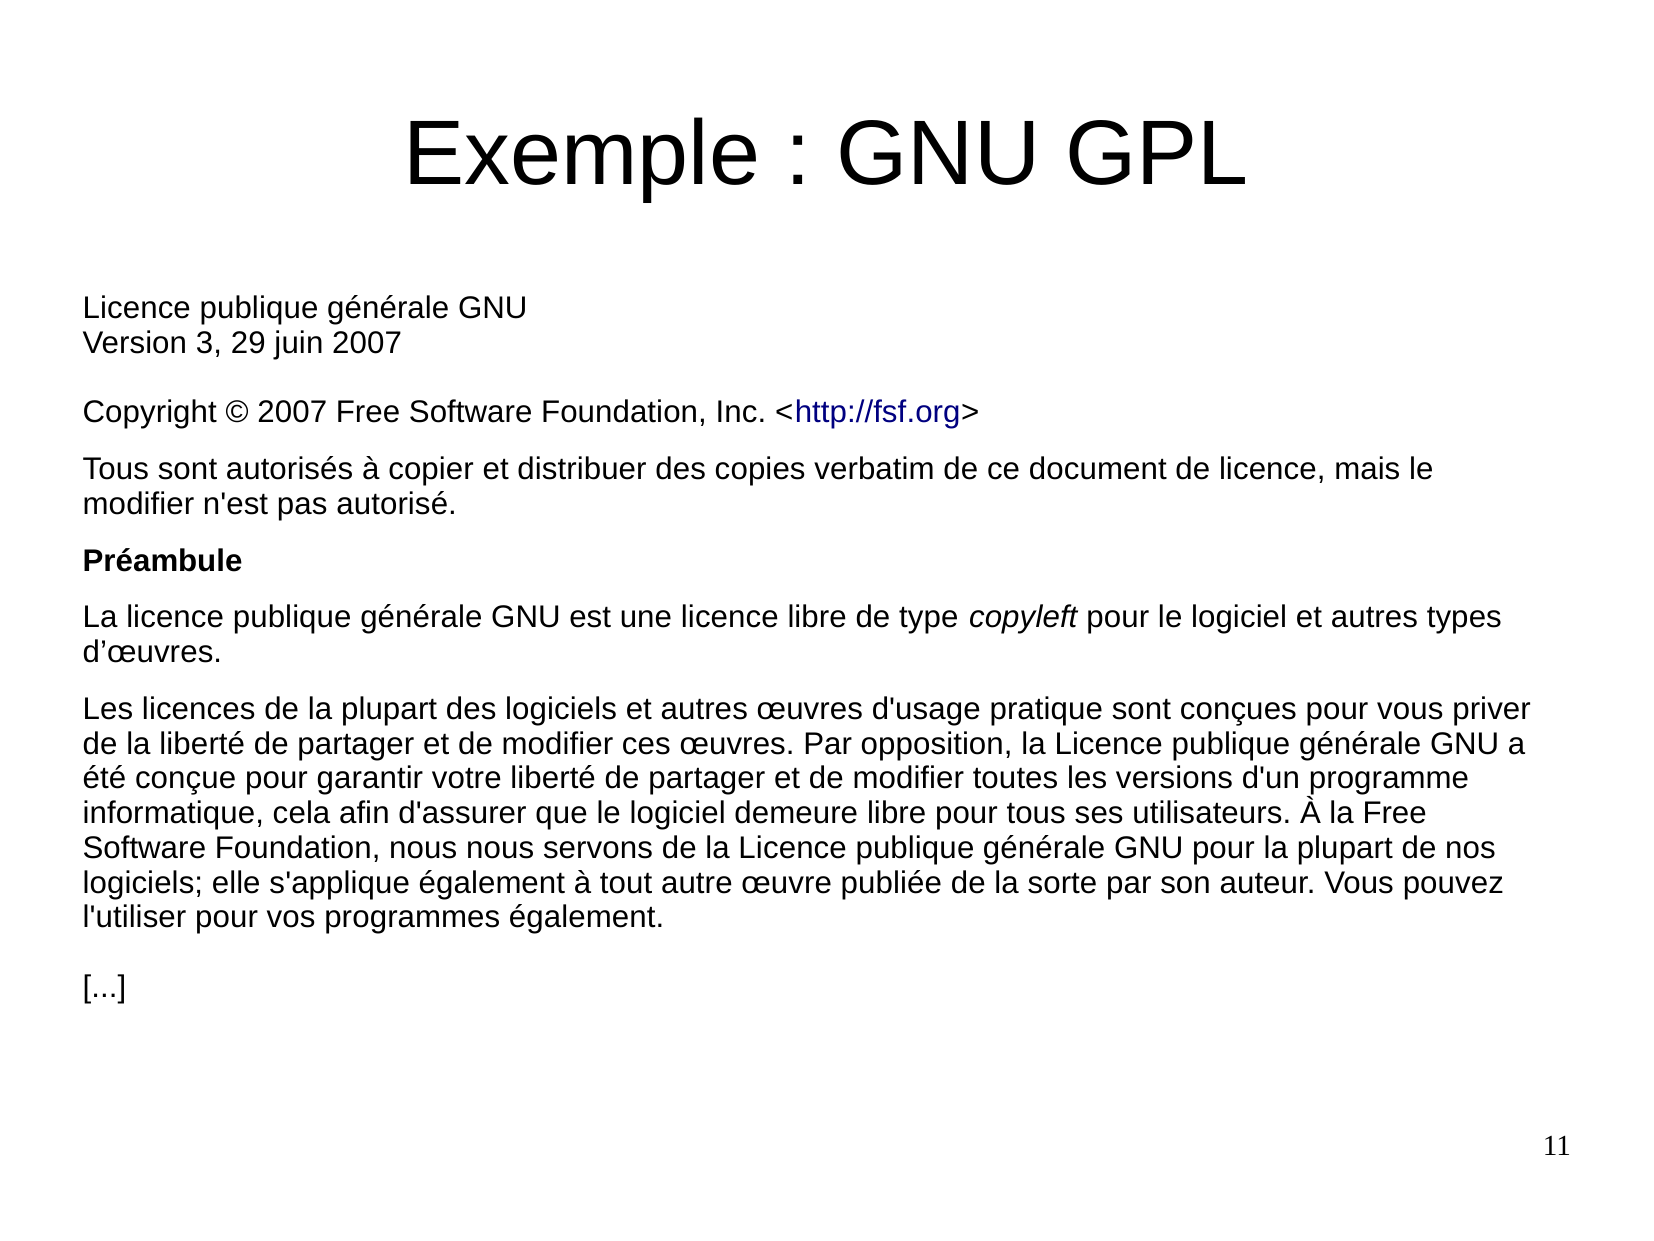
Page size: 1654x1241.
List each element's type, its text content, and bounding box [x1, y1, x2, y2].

list Licence publique générale GNU Version 3, 29 juin 2007 Copyright © 2007 Free Software Foundation, Inc. <http://fsf.org> Tous sont autorisés à copier et distribuer des copies verbatim de ce document de licence, mais le modifier n'est pas autorisé. Préambule La licence publique générale GNU est une licence libre de type copyleft pour le logiciel et autres types d’œuvres. Les licences de la plupart des logiciels et autres œuvres d'usage pratique sont conçues pour vous priver de la liberté de partager et de modifier ces œuvres. Par opposition, la Licence publique générale GNU a été conçue pour garantir votre liberté de partager et de modifier toutes les versions d'un programme informatique, cela afin d'assurer que le logiciel demeure libre pour tous ses utilisateurs. À la Free Software Foundation, nous nous servons de la Licence publique générale GNU pour la plupart de nos logiciels; elle s'applique également à tout autre œuvre publiée de la sorte par son auteur. Vous pouvez l'utiliser pour vos programmes également. [...] [82, 290, 1538, 1010]
title Exemple : GNU GPL [82, 49, 1571, 257]
